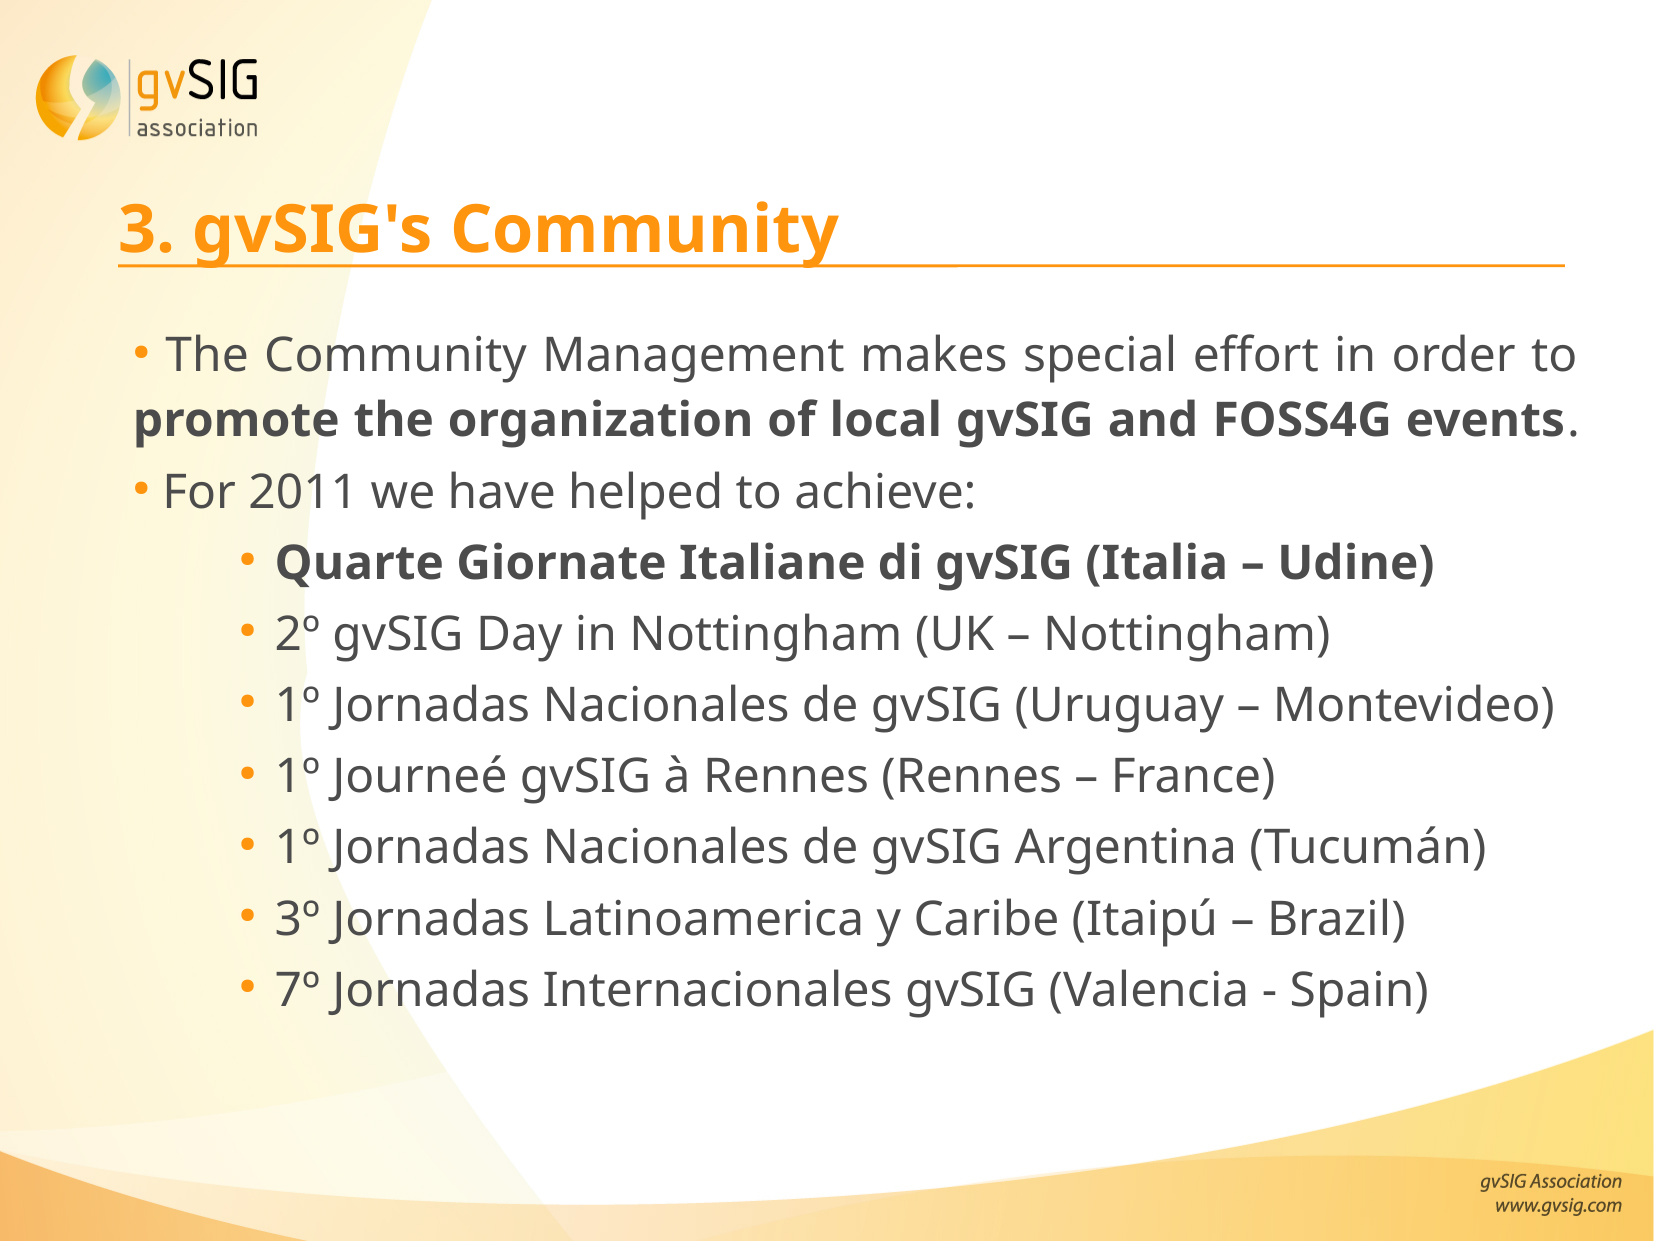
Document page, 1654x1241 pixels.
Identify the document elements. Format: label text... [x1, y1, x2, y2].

text_box [1008, 989, 1028, 1003]
text_box [942, 989, 951, 1001]
text_box The Community Management makes special effort in order to promote the organization of local gvSIG and FOSS4G events. For 2011 we have helped to achieve: Quarte Giornate Italiane di gvSIG (Italia – Udine) 2º gvSIG Day in Nottingham (UK – Nottingham) 1º Jornadas Nacionales de gvSIG (Uruguay – Montevideo) 1º Journeé gvSIG à Rennes (Rennes – France) 1º Jornadas Nacionales de gvSIG Argentina (Tucumán) 3º Jornadas Latinoamerica y Caribe (Itaipú – Brazil) 7º Jornadas Internacionales gvSIG (Valencia - Spain) [118, 312, 1595, 989]
text_box [457, 989, 471, 1003]
text_box [1097, 993, 1109, 1003]
text_box [810, 993, 822, 1003]
text_box [912, 989, 926, 1003]
text_box [1352, 993, 1364, 1003]
text_box [1229, 993, 1241, 1003]
text_box [689, 993, 701, 1003]
picture [0, 0, 1654, 1241]
text_box [751, 989, 766, 1003]
text_box [147, 590, 1654, 1130]
text_box [352, 989, 367, 1003]
text_box [1324, 989, 1338, 1003]
text_box [430, 993, 442, 1003]
title 3. gvSIG's Community [118, 177, 1607, 276]
text_box [487, 993, 499, 1003]
text_box [1074, 989, 1081, 1001]
